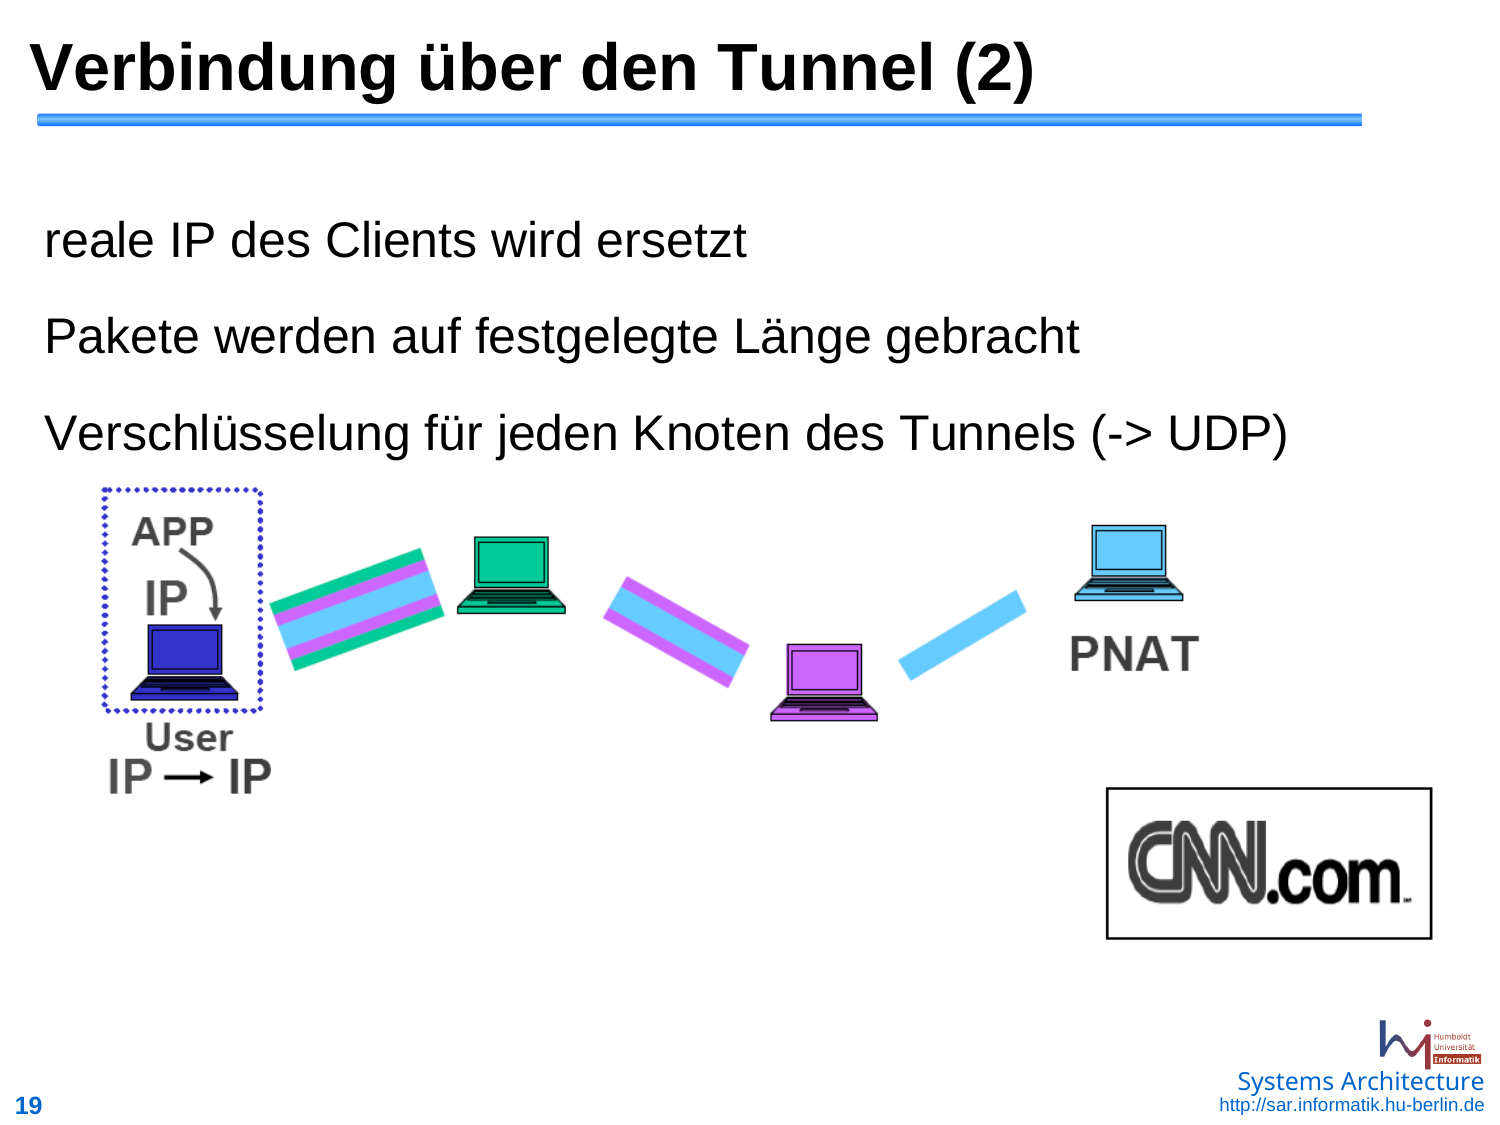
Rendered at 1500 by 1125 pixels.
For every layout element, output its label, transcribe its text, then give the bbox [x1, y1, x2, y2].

title Verbindung über den Tunnel (2) [29, 19, 1500, 115]
picture [1376, 1016, 1483, 1071]
list reale IP des Clients wird ersetzt Pakete werden auf festgelegte Länge gebracht Verschlüsselung für jeden Knoten des Tunnels (-> UDP) [29, 177, 1447, 442]
picture [77, 472, 1447, 958]
